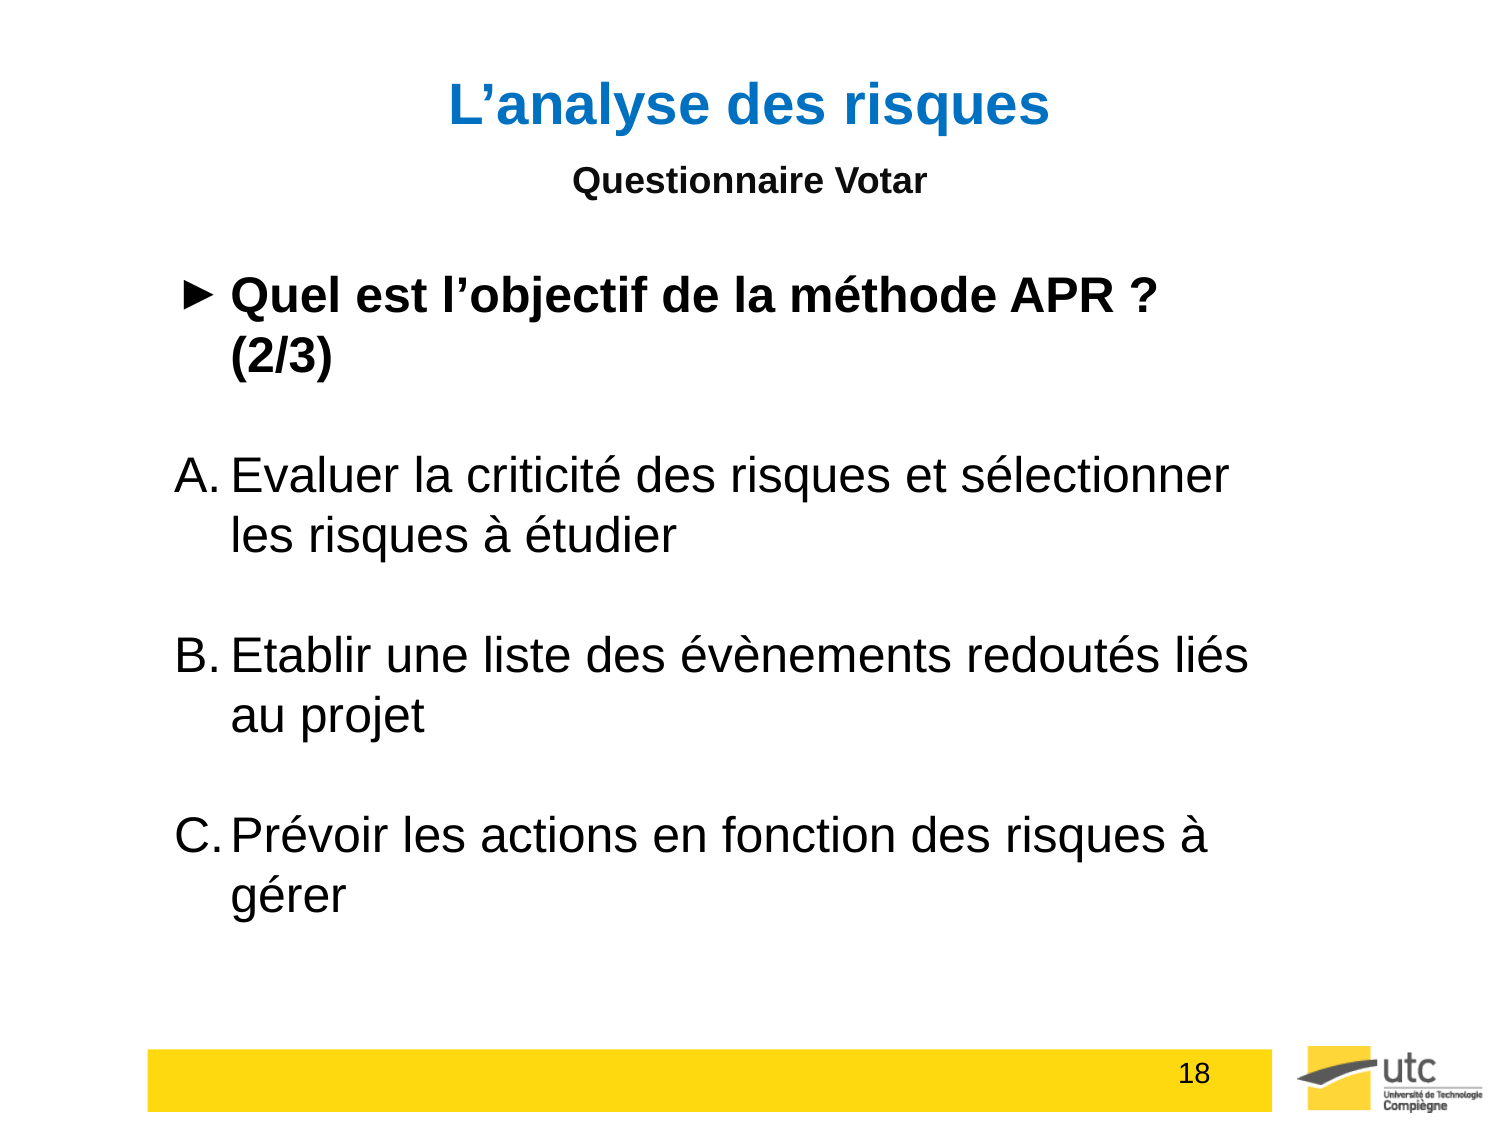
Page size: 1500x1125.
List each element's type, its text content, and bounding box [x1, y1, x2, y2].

text_box Questionnaire Votar [0, 148, 1500, 209]
picture [1297, 1046, 1483, 1113]
text_box L’analyse des risques [0, 50, 1500, 148]
text_box Quel est l’objectif de la méthode APR ? (2/3) Evaluer la criticité des risques et sélectionner les risques à étudier Etablir une liste des évènements redoutés liés au projet Prévoir les actions en fonction des risques à gérer [159, 255, 1270, 991]
